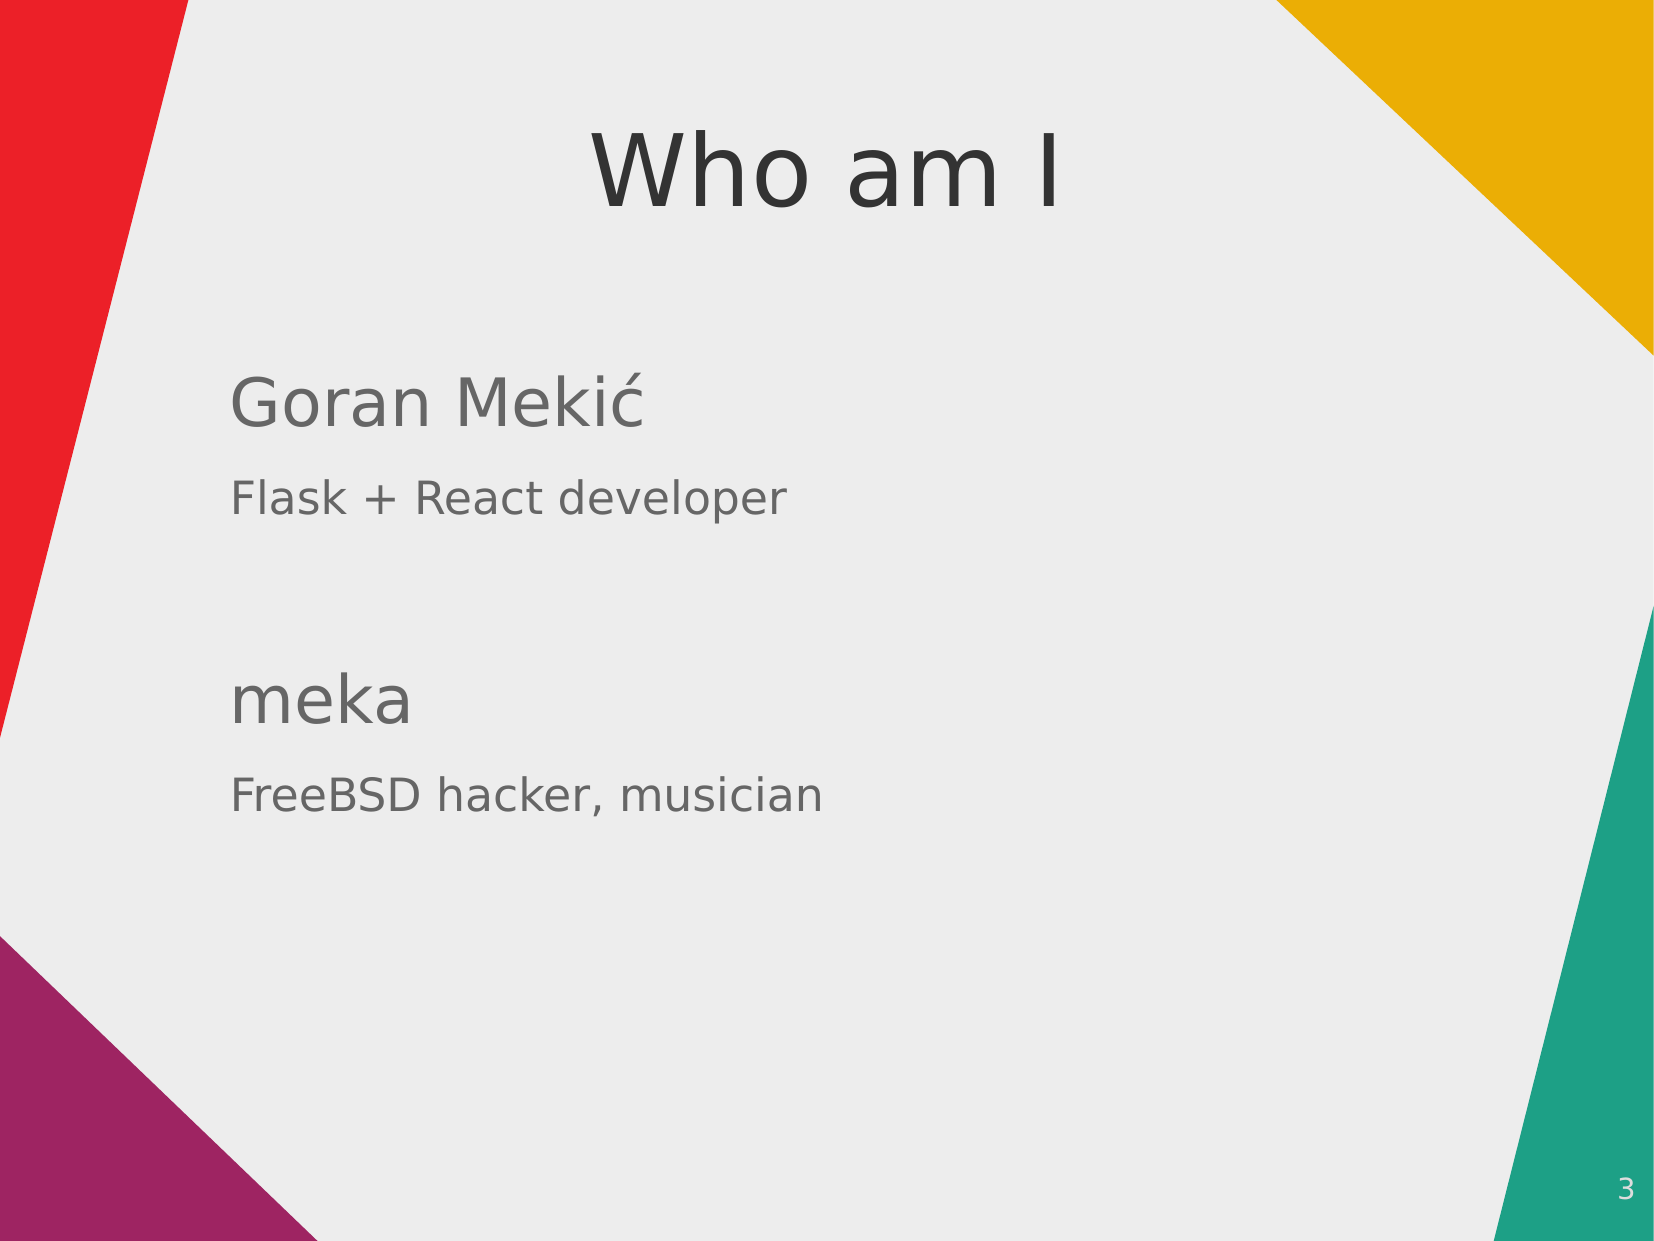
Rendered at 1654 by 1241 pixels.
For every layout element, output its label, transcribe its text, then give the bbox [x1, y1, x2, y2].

title Who am I [114, 73, 1539, 271]
list Goran Mekić Flask + React developer meka FreeBSD hacker, musician [229, 364, 1411, 991]
